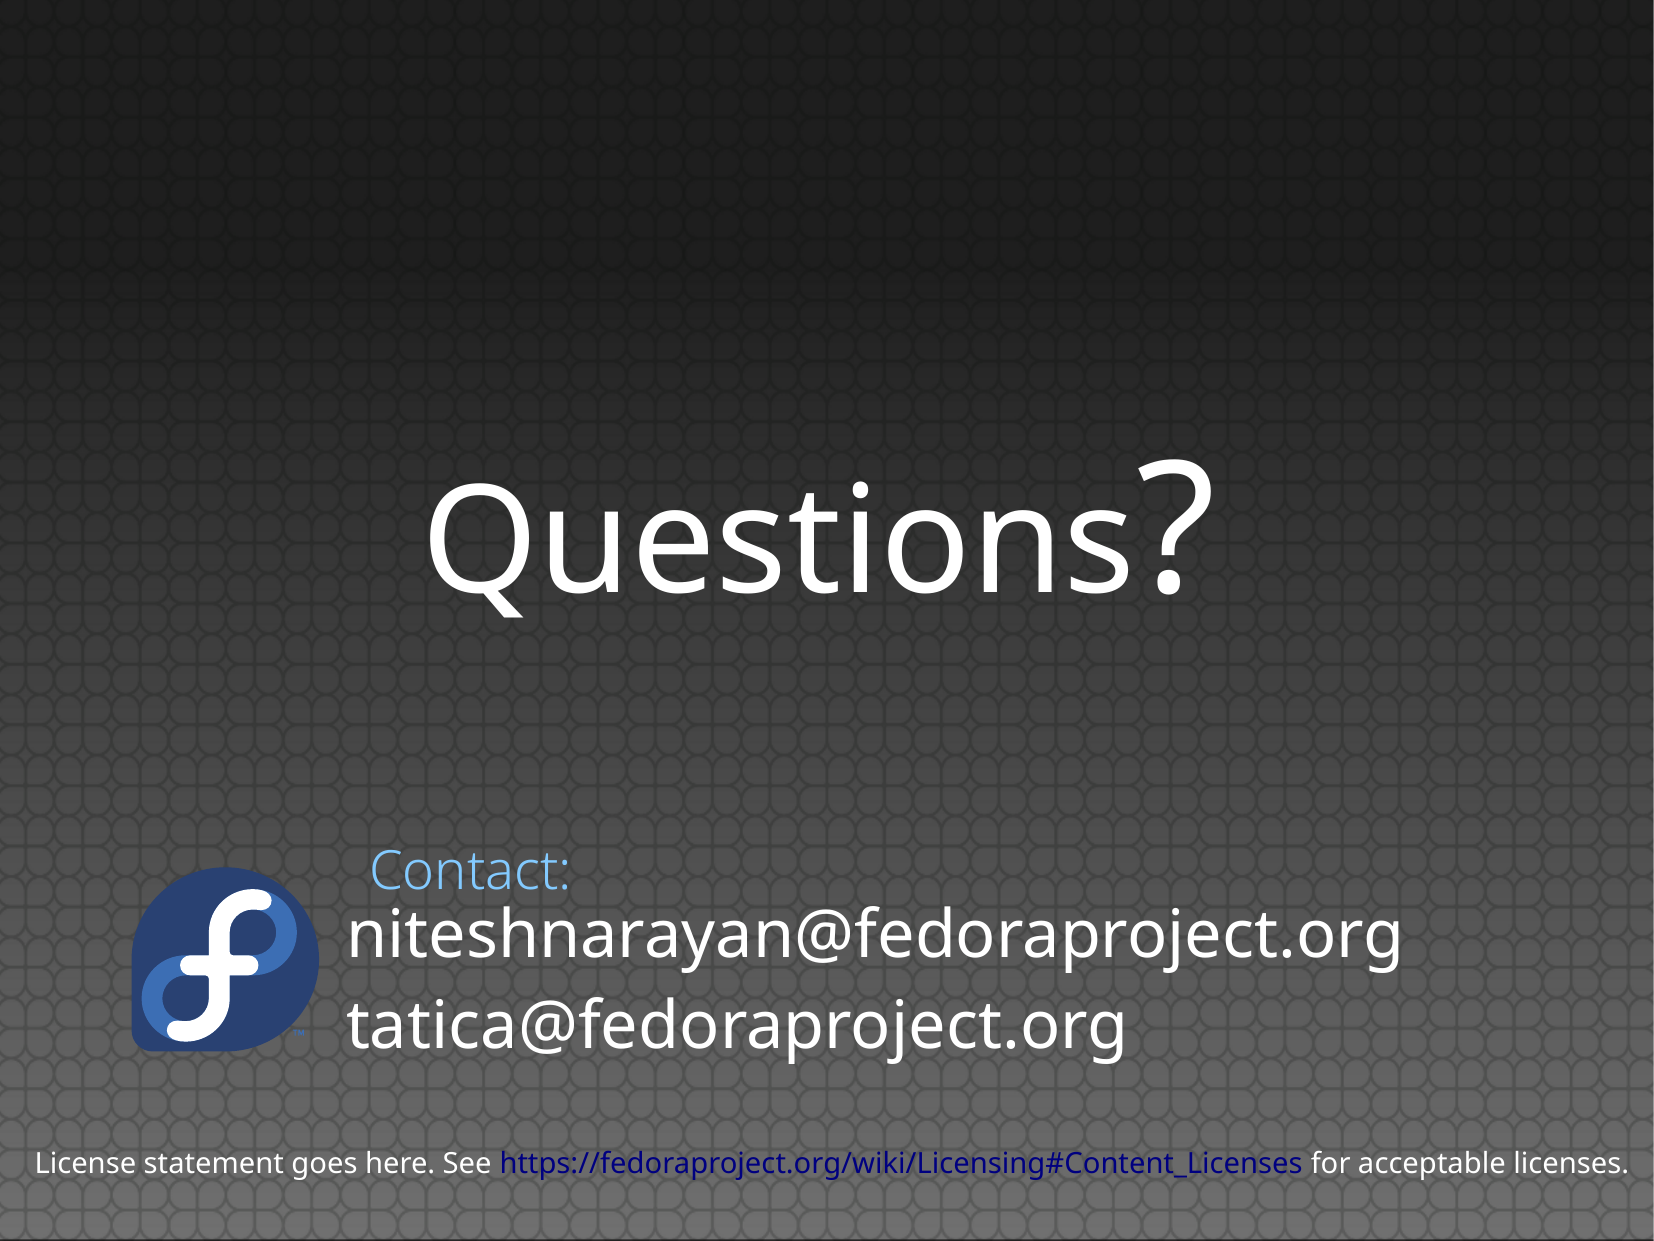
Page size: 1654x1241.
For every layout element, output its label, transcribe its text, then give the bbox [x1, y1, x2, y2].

title Questions? [30, 406, 1606, 636]
text_box Contact: [354, 824, 709, 907]
text_box License statement goes here. See https://fedoraproject.org/wiki/Licensing#Content_Licenses for acceptable licenses. [52, 1135, 1612, 1219]
picture [0, 0, 1654, 1241]
text_box niteshnarayan@fedoraproject.org tatica@fedoraproject.org [331, 878, 1483, 1061]
